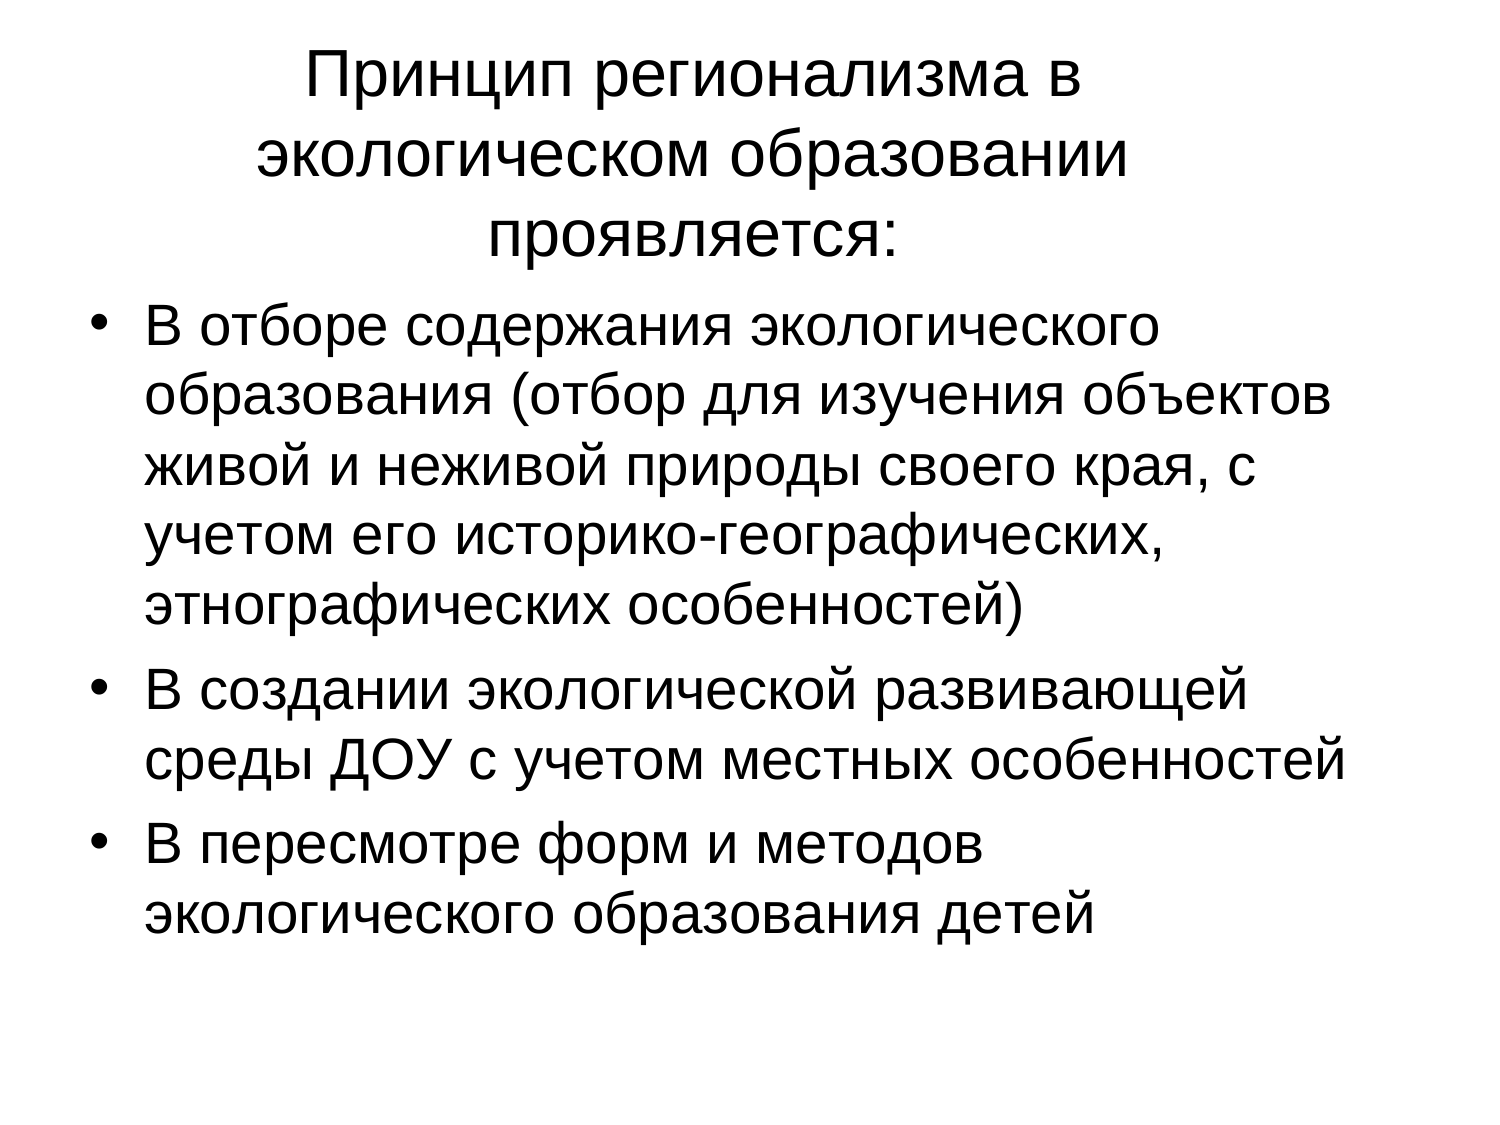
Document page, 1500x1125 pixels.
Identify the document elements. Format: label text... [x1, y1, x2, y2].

title Принцип регионализма в экологическом образовании проявляется: [74, 20, 1313, 279]
list В отборе содержания экологического образования (отбор для изучения объектов живой и неживой природы своего края, с учетом его историко-географических, этнографических особенностей) В создании экологической развивающей среды ДОУ с учетом местных особенностей В пересмотре форм и методов экологического образования детей [75, 278, 1426, 1006]
